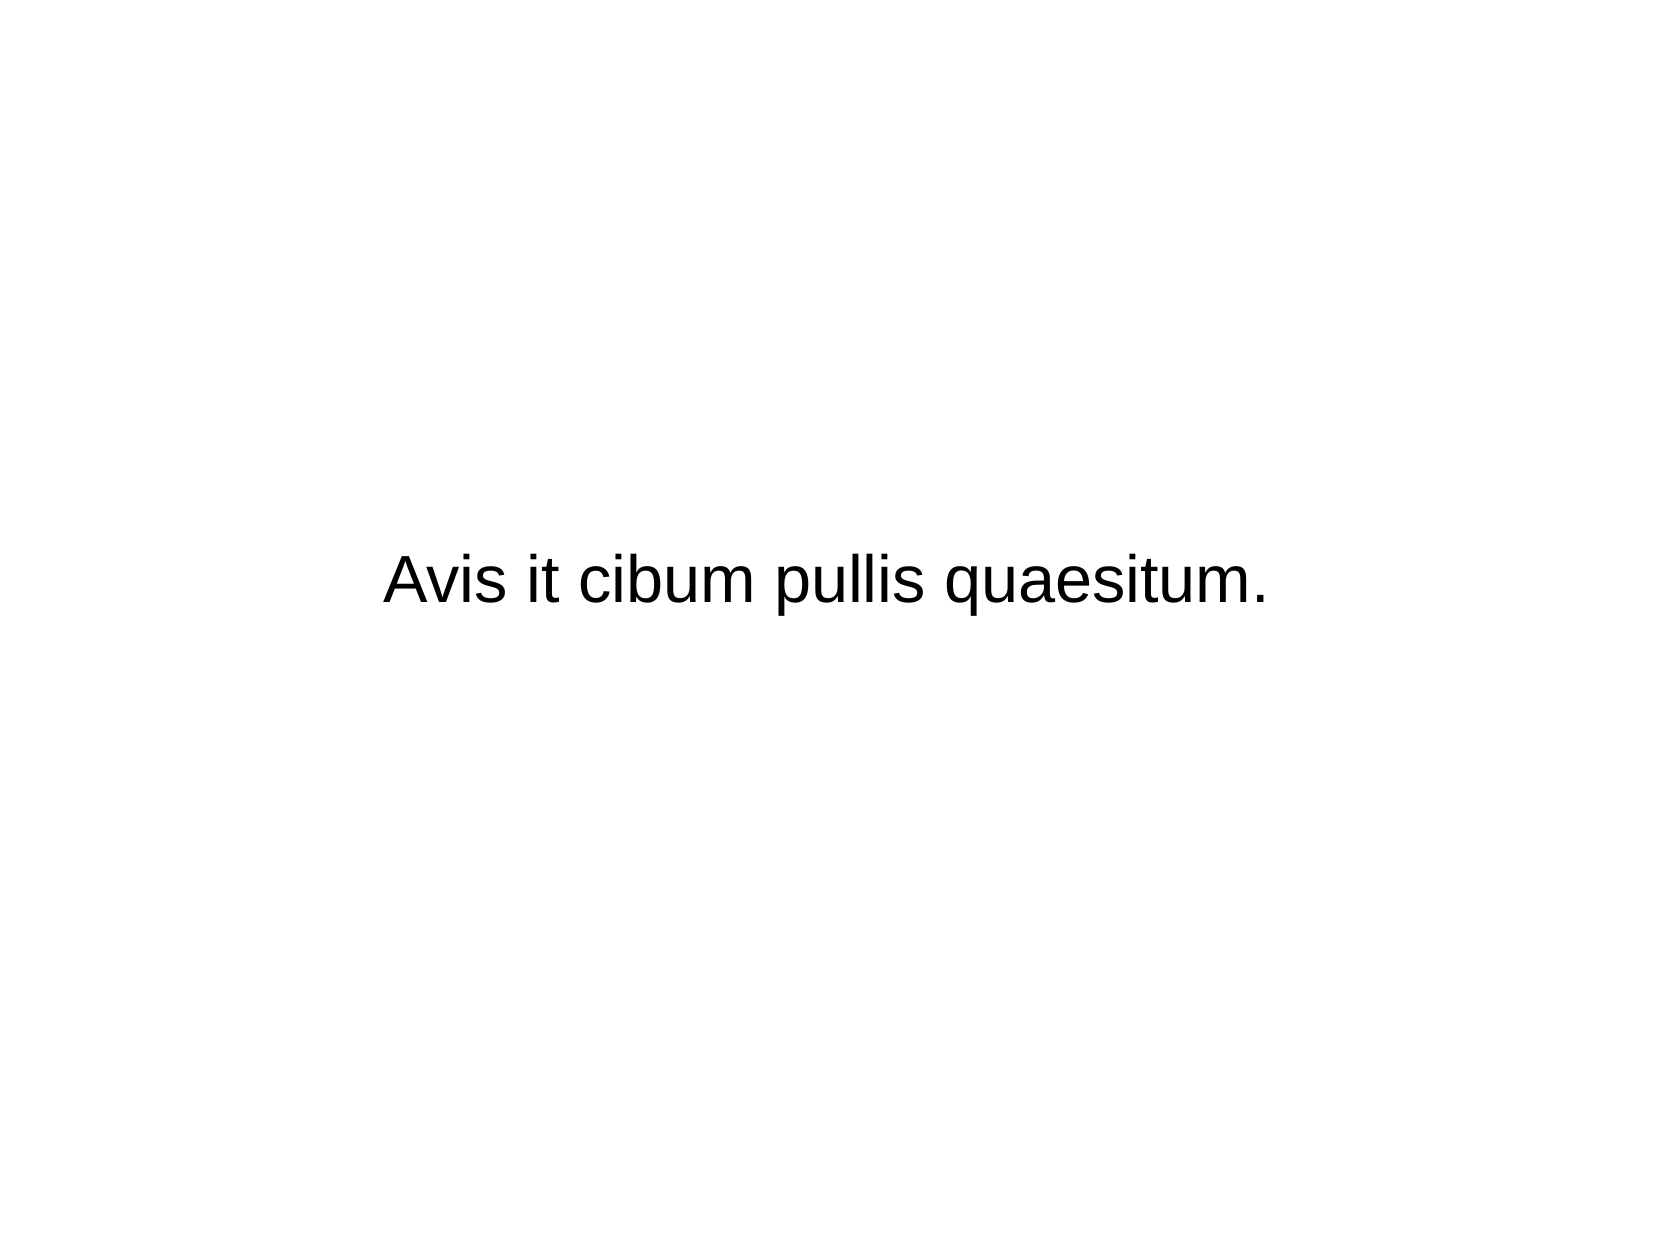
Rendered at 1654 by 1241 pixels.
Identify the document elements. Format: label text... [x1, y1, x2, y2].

subtitle Avis it cibum pullis quaesitum. [82, 56, 1571, 1102]
